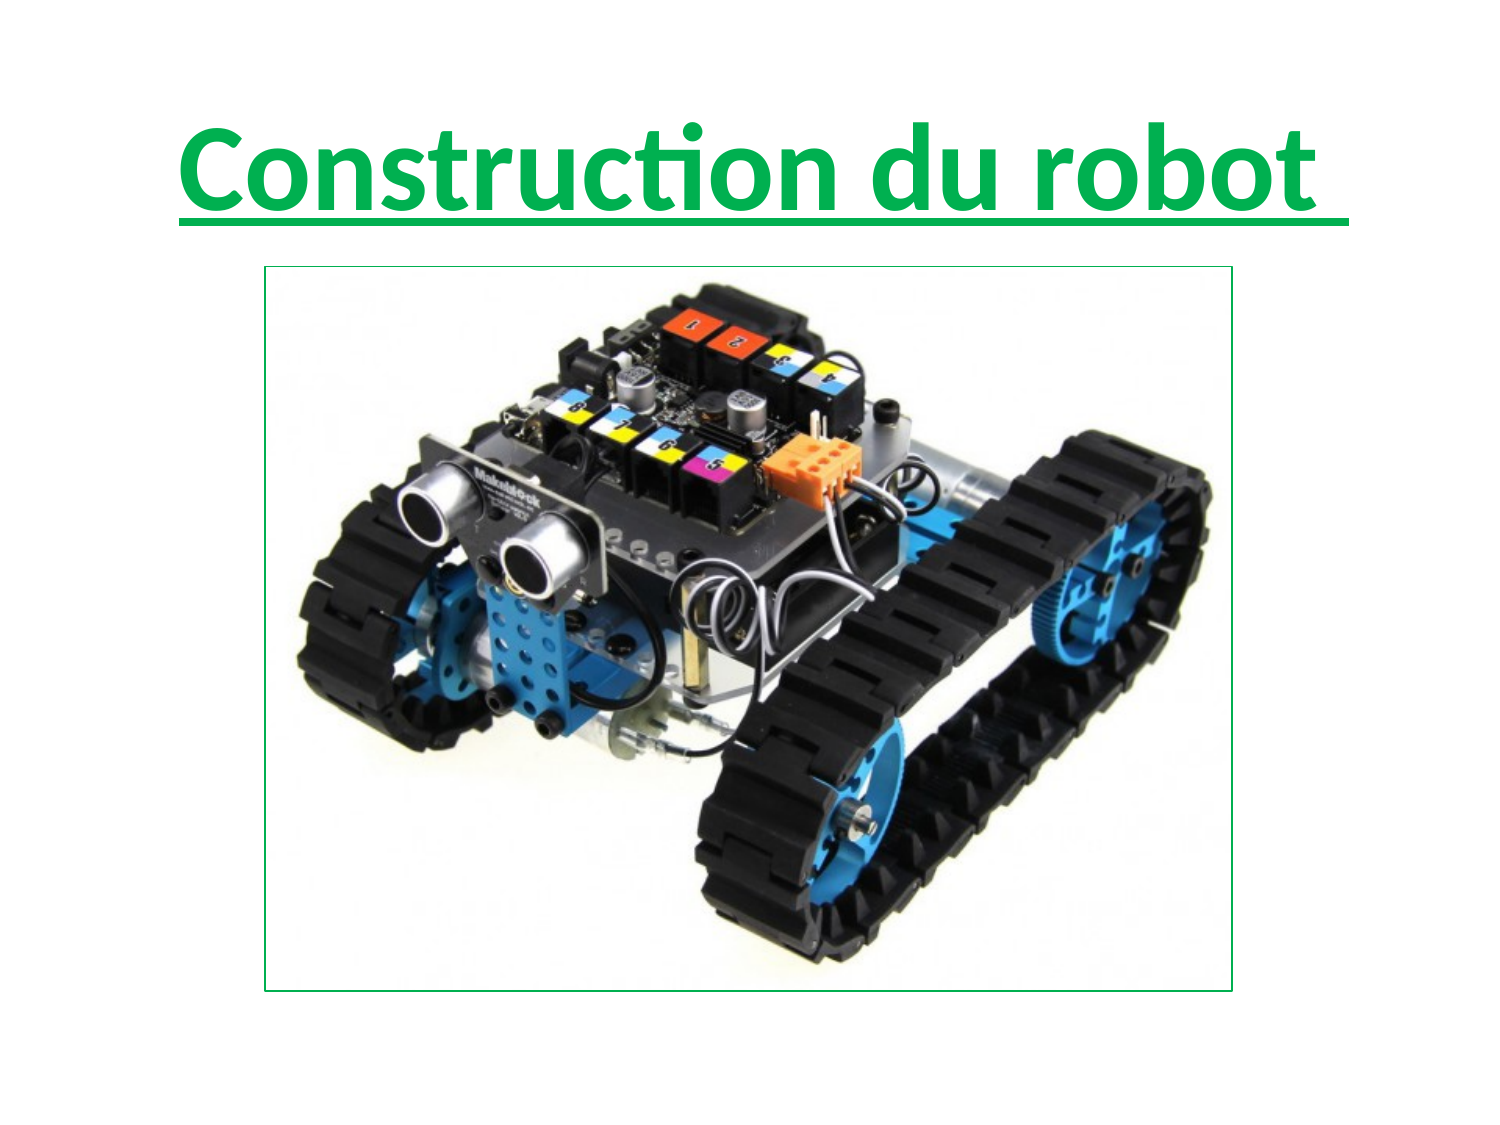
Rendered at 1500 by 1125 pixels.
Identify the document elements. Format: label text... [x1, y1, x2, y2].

picture [265, 267, 1232, 991]
title Construction du robot [88, 66, 1439, 254]
